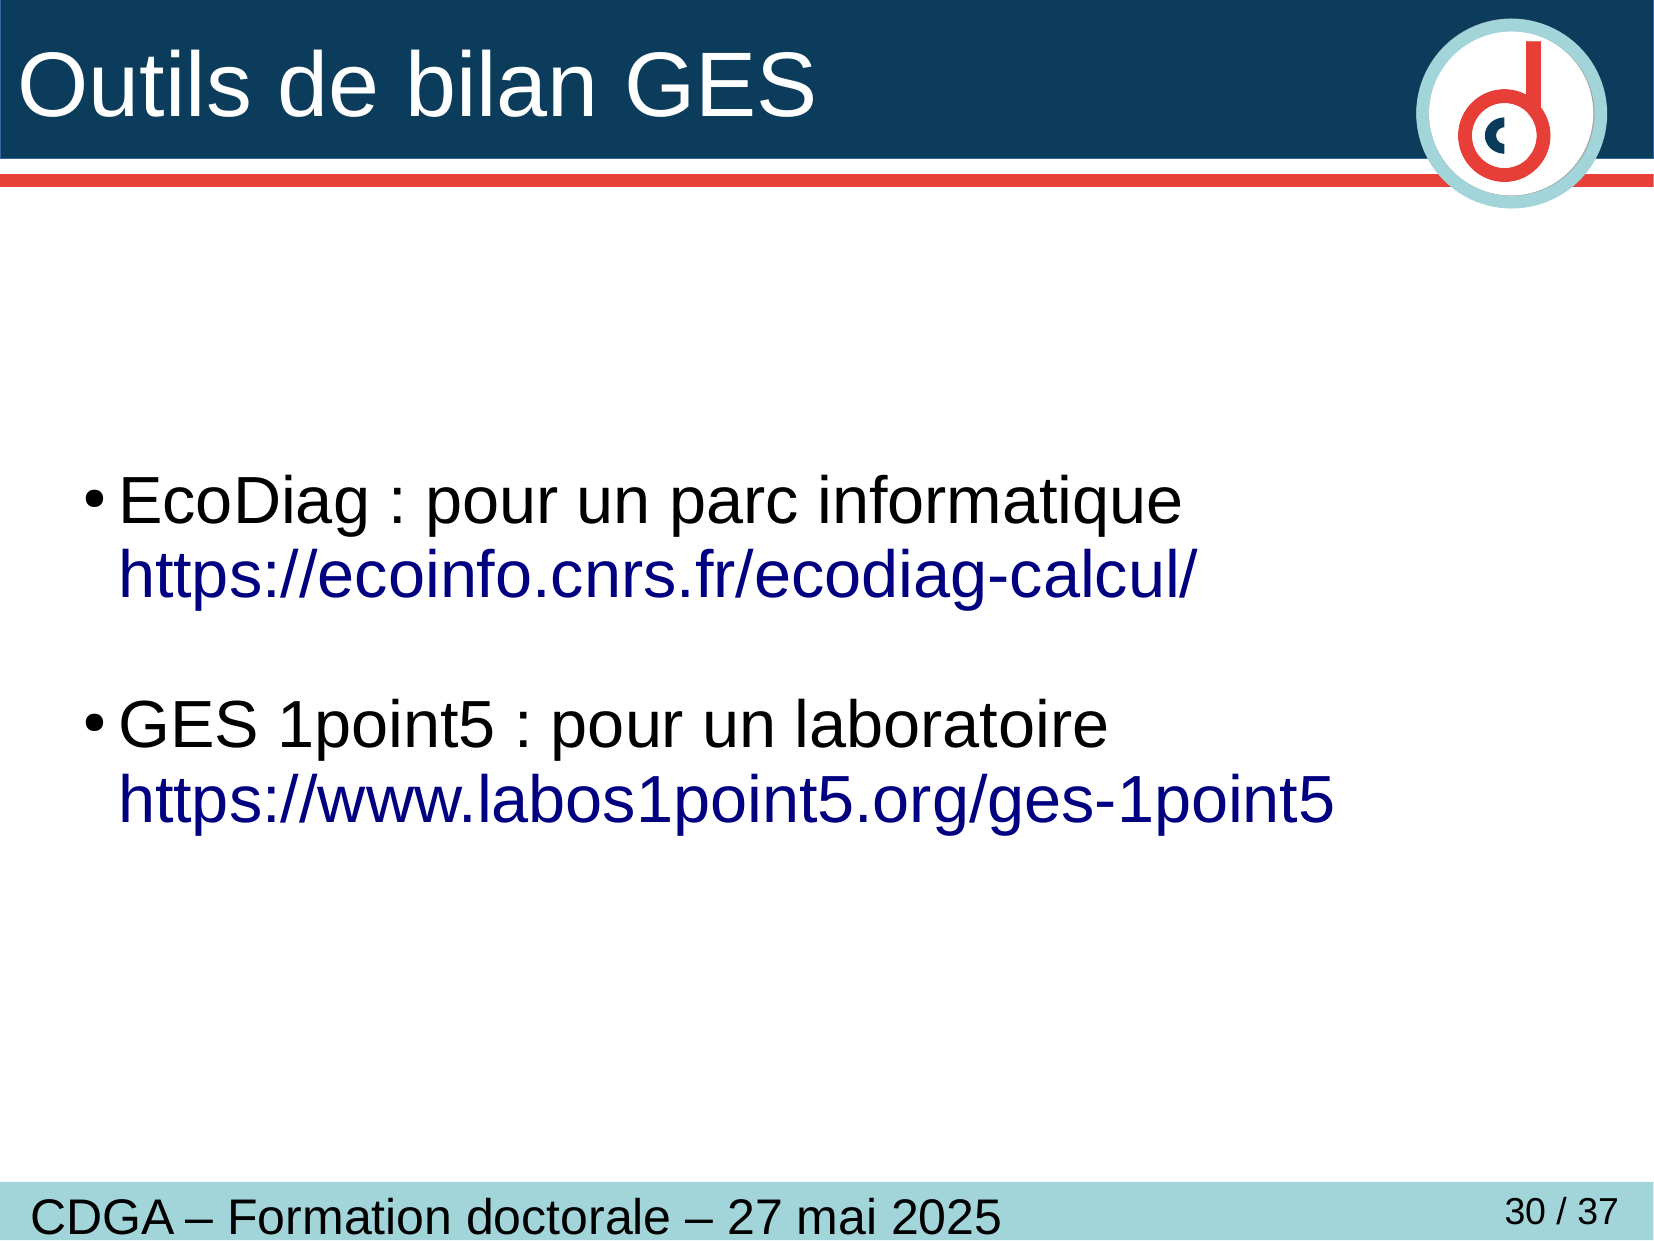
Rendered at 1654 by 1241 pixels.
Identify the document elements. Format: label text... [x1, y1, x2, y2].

subtitle EcoDiag : pour un parc informatique https://ecoinfo.cnrs.fr/ecodiag-calcul/ GES 1point5 : pour un laboratoire https://www.labos1point5.org/ges-1point5 [82, 290, 1571, 1010]
title Outils de bilan GES [17, 11, 1412, 159]
